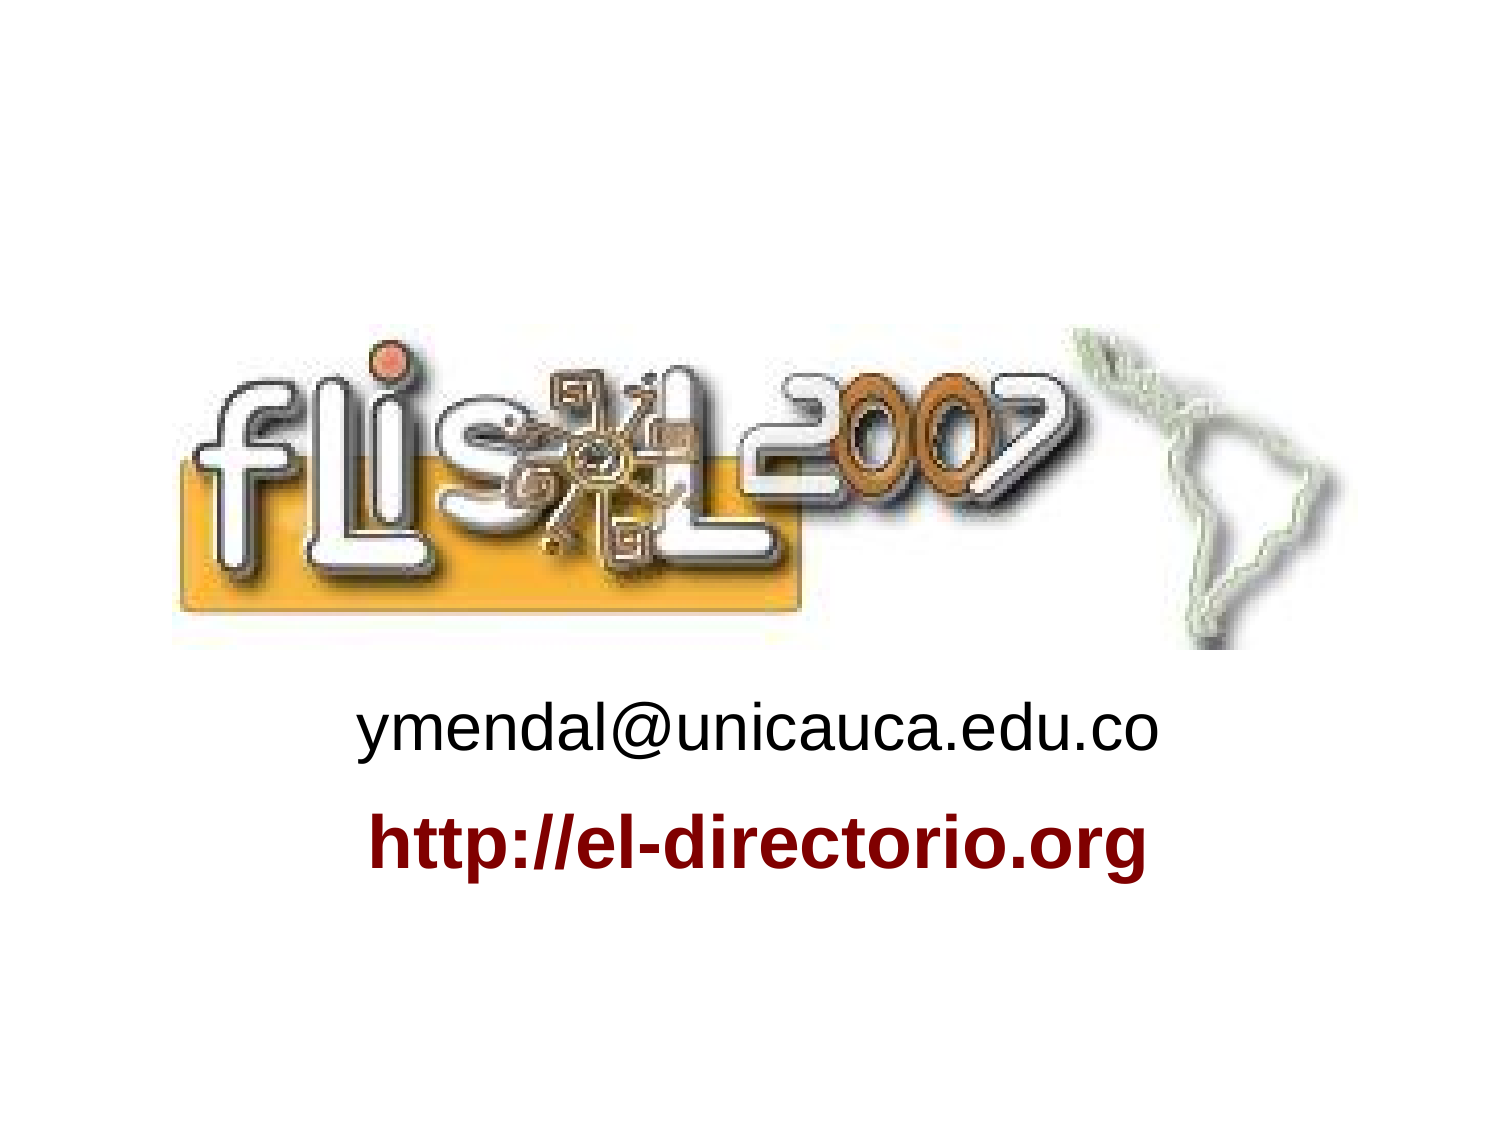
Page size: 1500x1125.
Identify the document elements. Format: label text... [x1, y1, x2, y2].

picture [172, 324, 1358, 650]
list ymendal@unicauca.edu.co http://el-directorio.org [109, 589, 1391, 1022]
